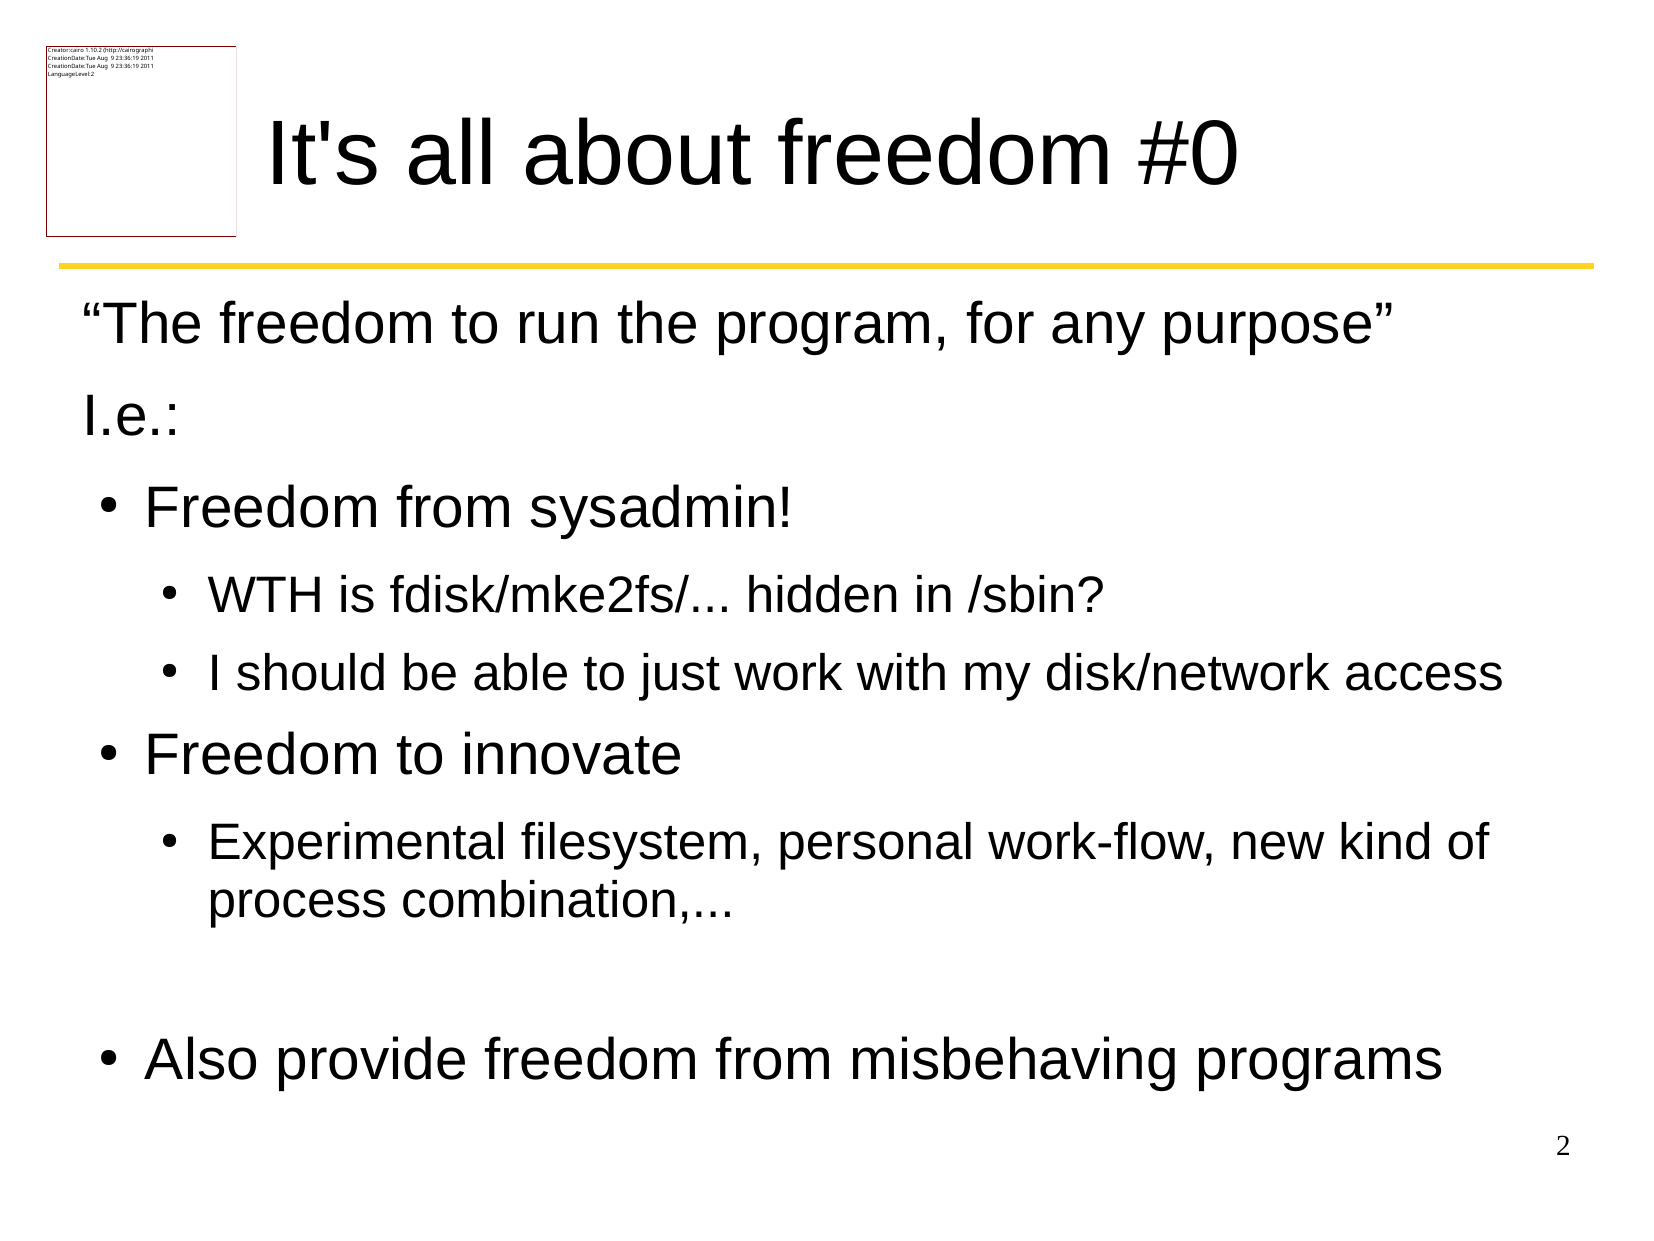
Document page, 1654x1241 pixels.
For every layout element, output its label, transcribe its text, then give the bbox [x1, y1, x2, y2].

title It's all about freedom #0 [265, 49, 1571, 257]
list “The freedom to run the program, for any purpose” I.e.: Freedom from sysadmin! WTH is fdisk/mke2fs/... hidden in /sbin? I should be able to just work with my disk/network access Freedom to innovate Experimental filesystem, personal work-flow, new kind of process combination,... Also provide freedom from misbehaving programs [82, 290, 1571, 1109]
